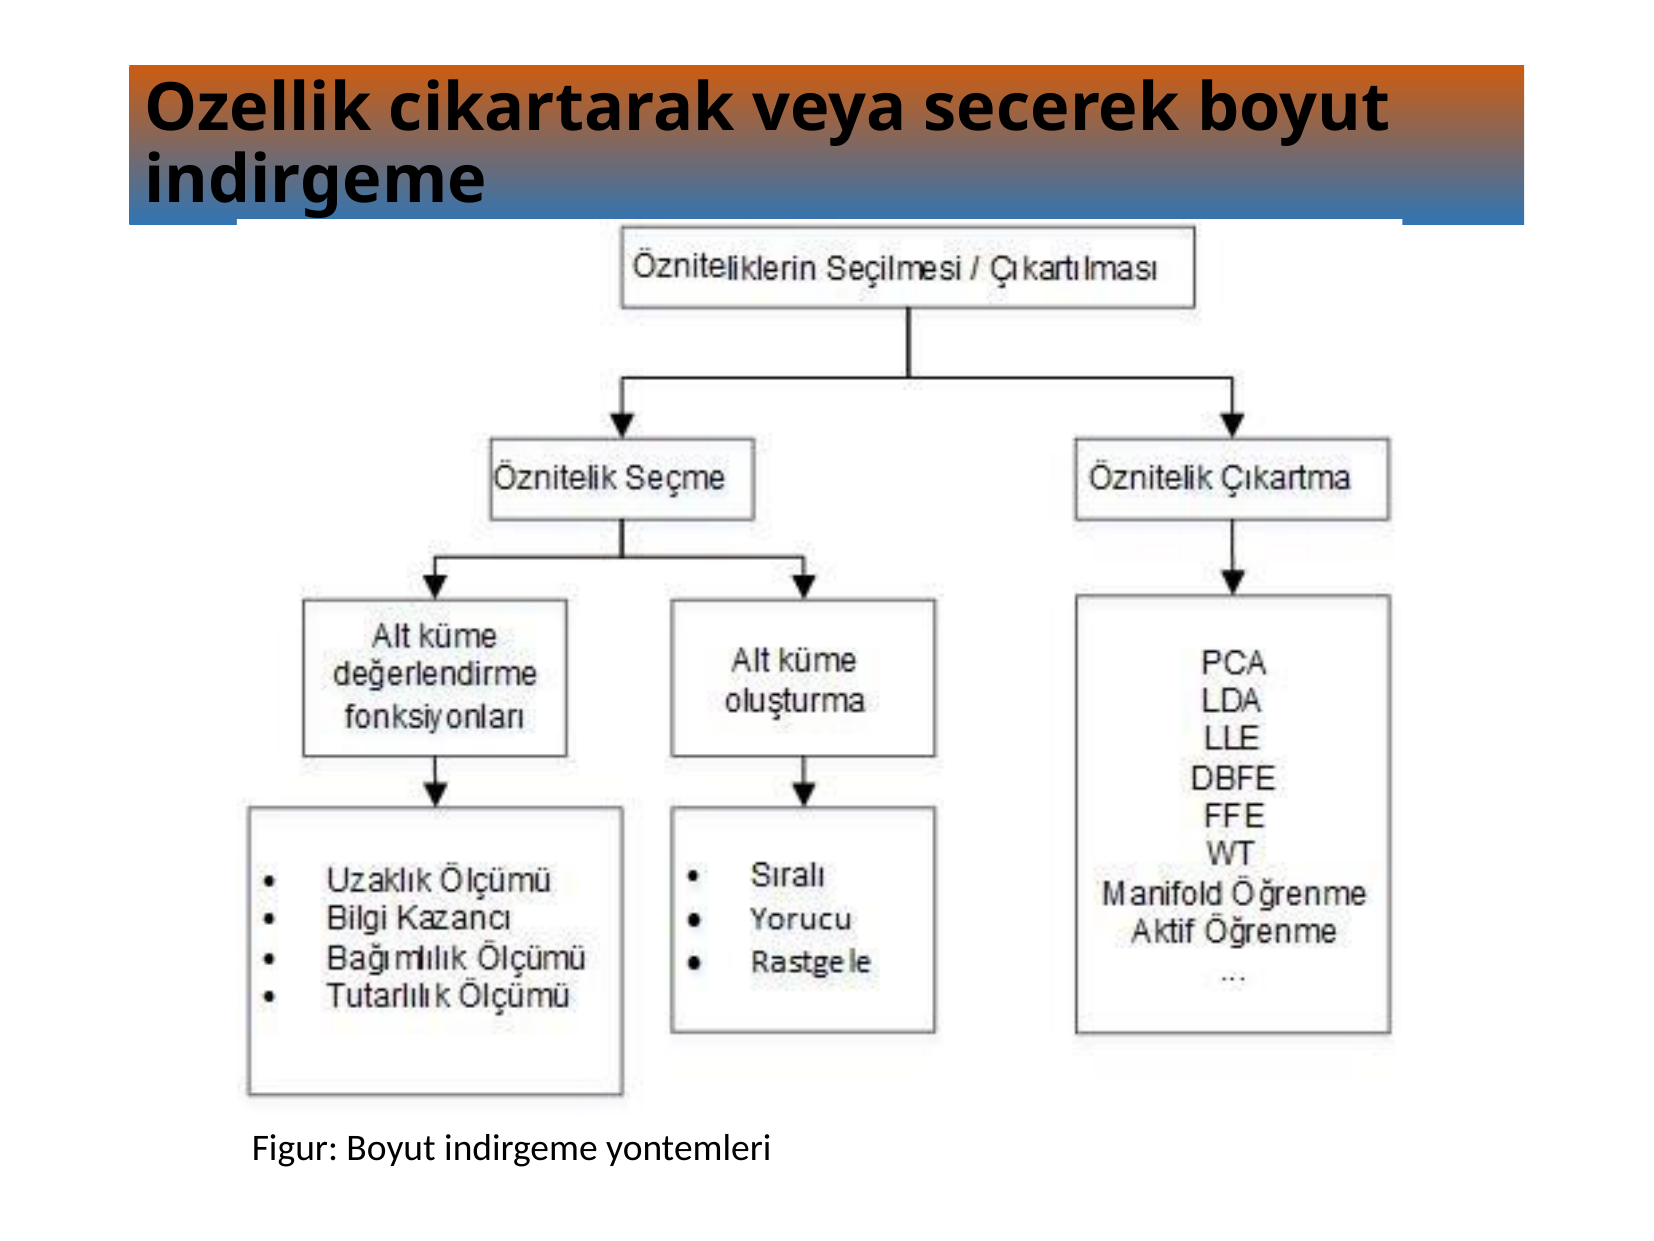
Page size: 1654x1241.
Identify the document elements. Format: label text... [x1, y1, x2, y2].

text_box Figur: Boyut indirgeme yontemleri [236, 1115, 1253, 1177]
text_box Ozellik cikartarak veya secerek boyut indirgeme [129, 65, 1525, 154]
picture [236, 219, 1403, 1115]
